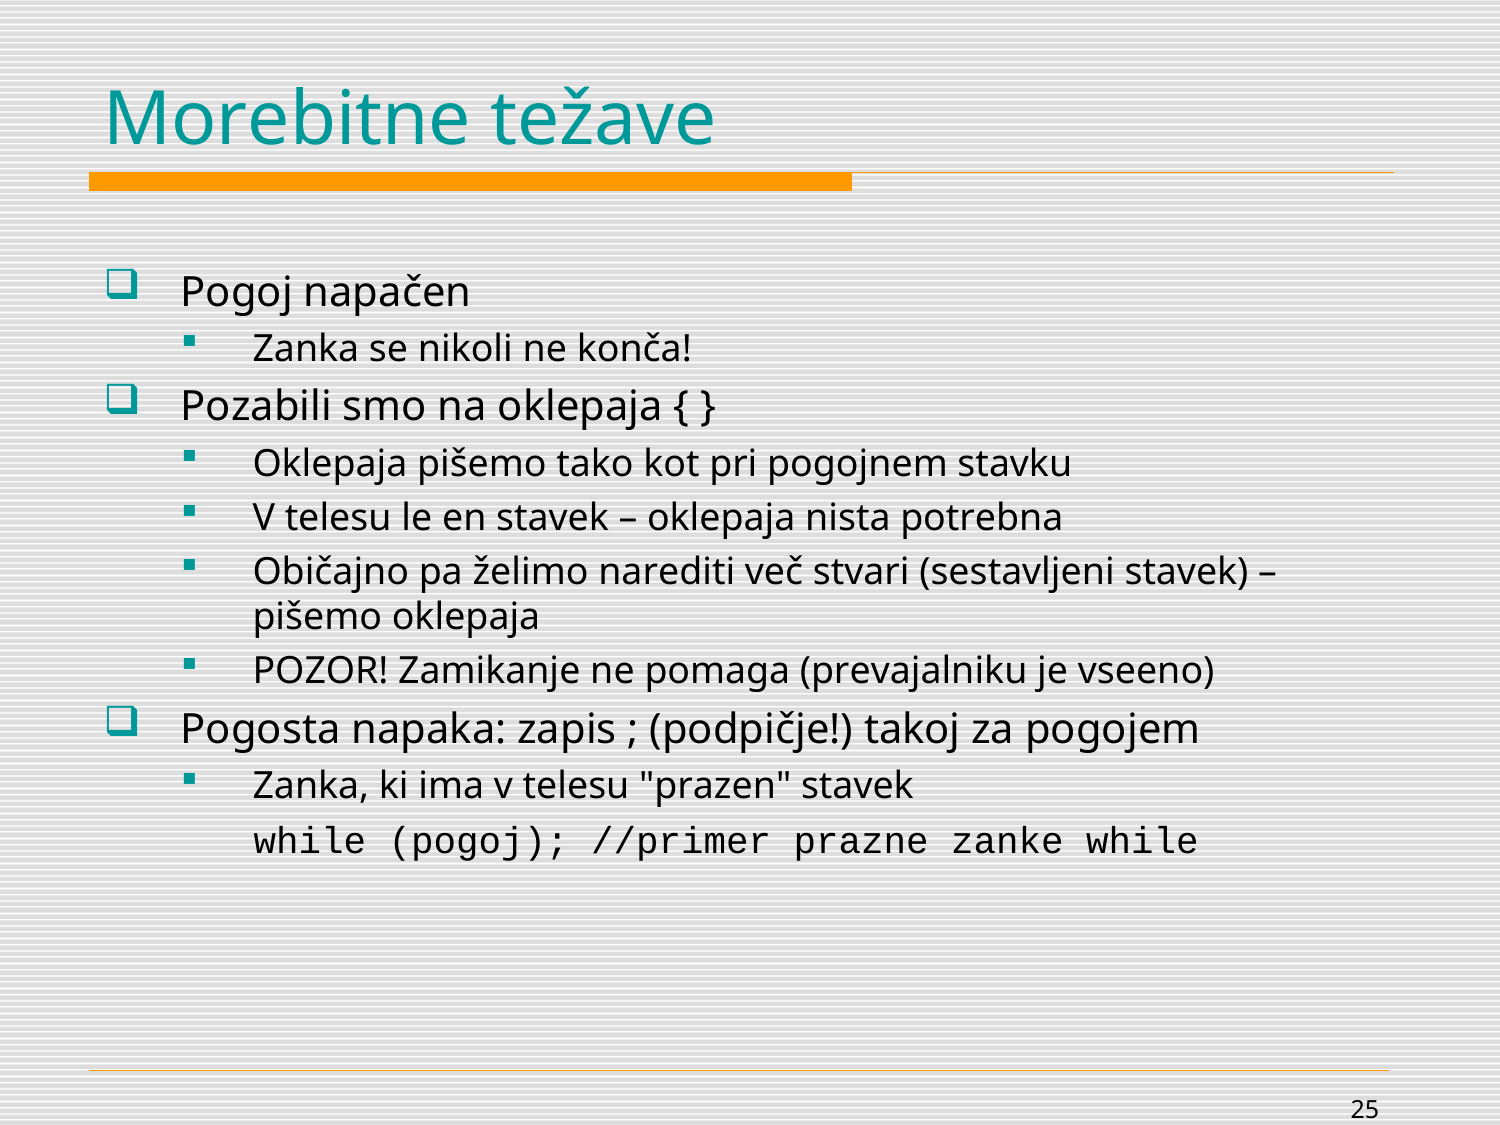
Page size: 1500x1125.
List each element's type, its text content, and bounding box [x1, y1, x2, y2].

list Pogoj napačen Zanka se nikoli ne konča! Pozabili smo na oklepaja { } Oklepaja pišemo tako kot pri pogojnem stavku V telesu le en stavek – oklepaja nista potrebna Običajno pa želimo narediti več stvari (sestavljeni stavek) – pišemo oklepaja POZOR! Zamikanje ne pomaga (prevajalniku je vseeno) Pogosta napaka: zapis ; (podpičje!) takoj za pogojem Zanka, ki ima v telesu "prazen" stavek while (pogoj); //primer prazne zanke while [88, 196, 1401, 1059]
text_box <number> [1068, 1085, 1394, 1125]
picture [0, 0, 1500, 1125]
title Morebitne težave [88, 54, 1401, 167]
